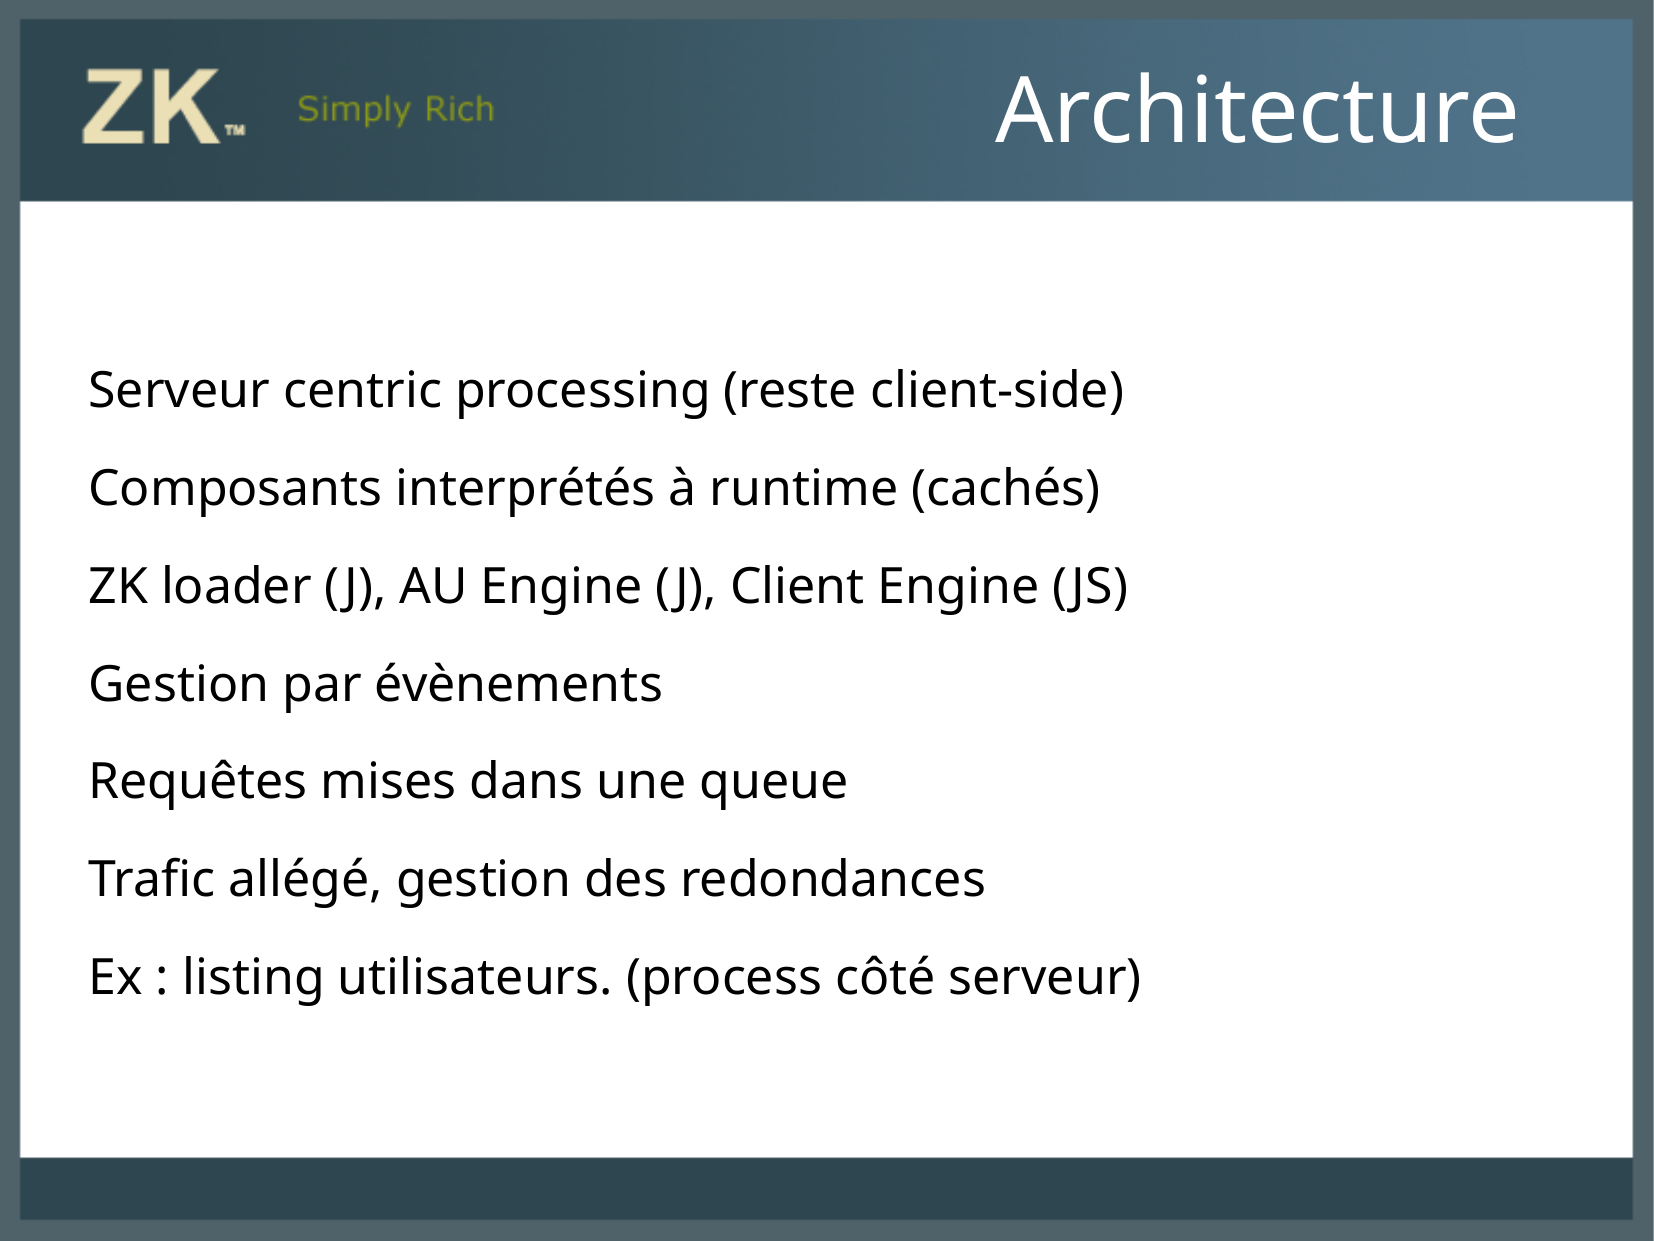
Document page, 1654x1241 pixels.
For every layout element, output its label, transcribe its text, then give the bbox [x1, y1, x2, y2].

picture [0, 0, 1654, 1241]
title Architecture [885, 36, 1630, 178]
list Serveur centric processing (reste client-side) Composants interprétés à runtime (cachés) ZK loader (J), AU Engine (J), Client Engine (JS) Gestion par évènements Requêtes mises dans une queue Trafic allégé, gestion des redondances Ex : listing utilisateurs. (process côté serveur) [70, 354, 1406, 998]
